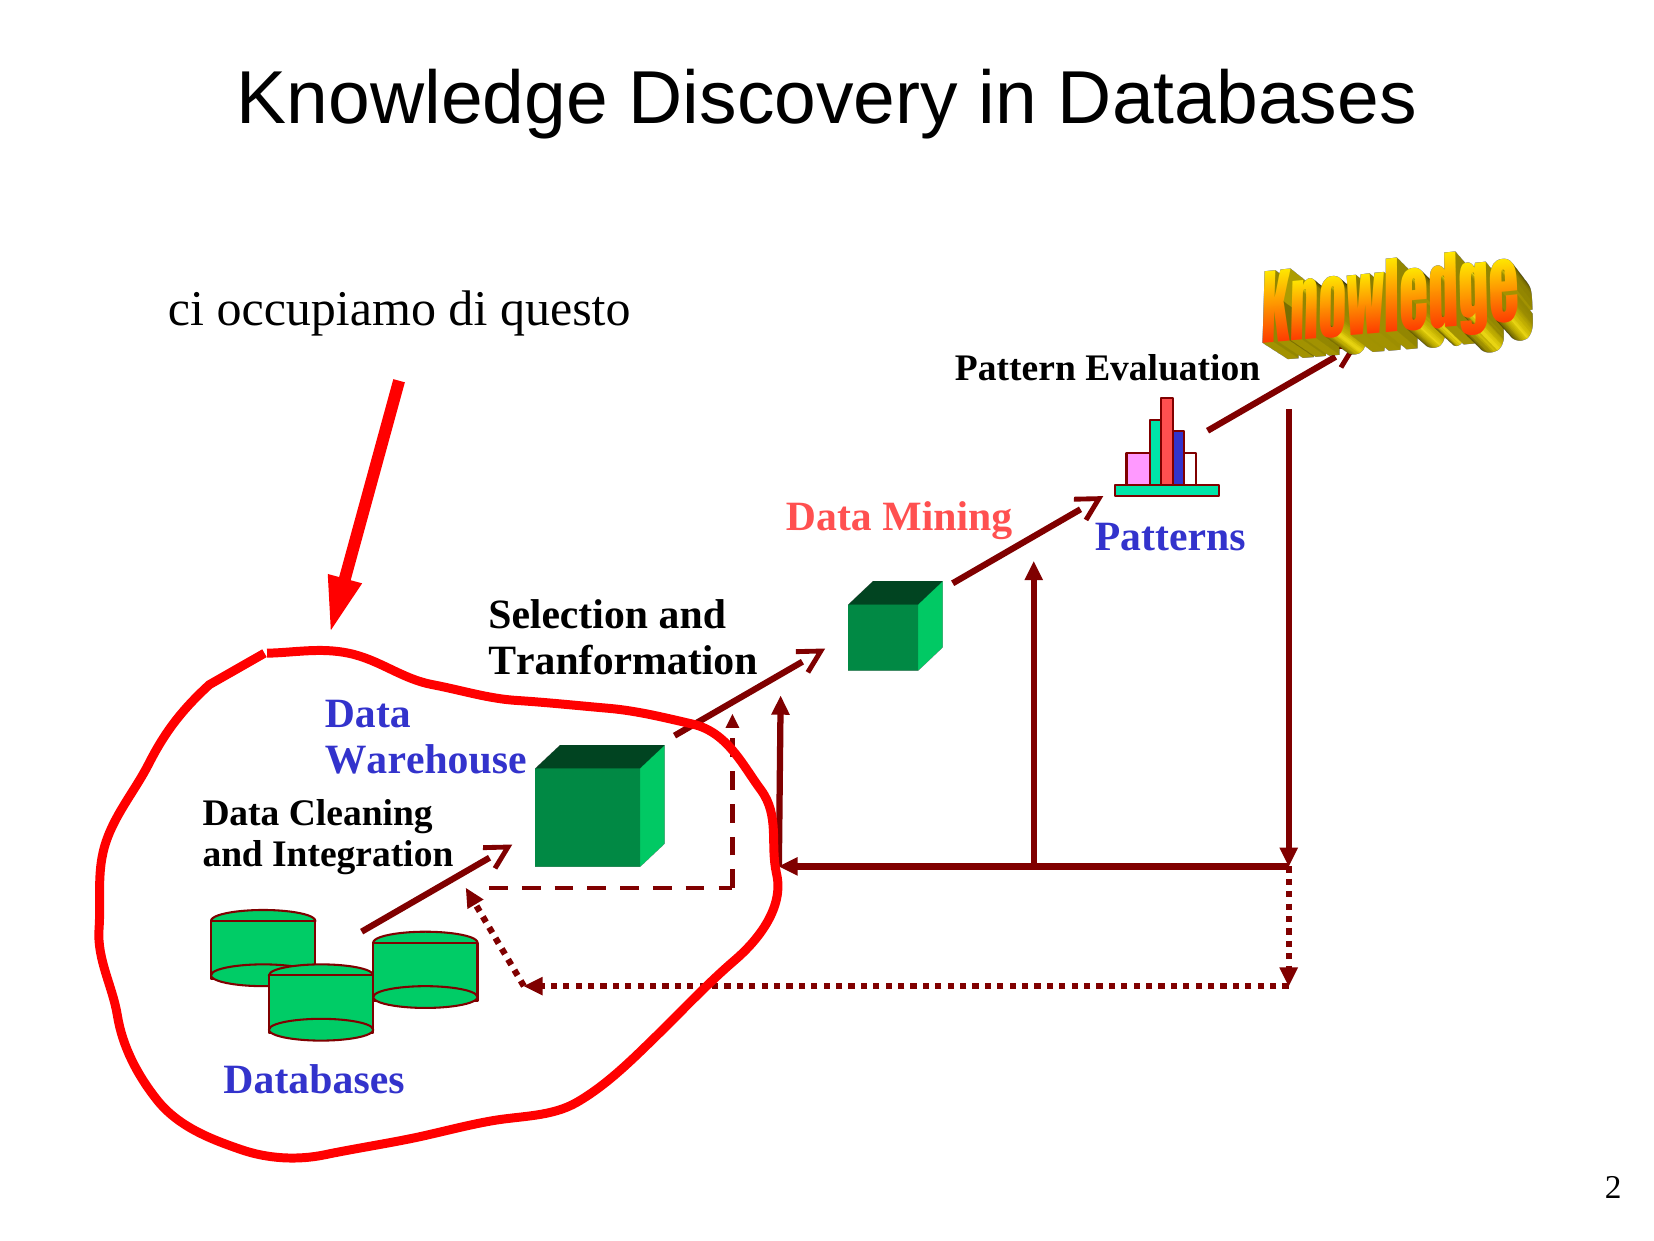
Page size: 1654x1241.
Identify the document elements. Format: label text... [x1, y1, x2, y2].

text_box Databases [208, 1048, 429, 1127]
text_box [211, 909, 478, 1041]
title Knowledge Discovery in Databases [37, 30, 1617, 166]
text_box Patterns [1080, 505, 1301, 584]
text_box Selection and Tranformation [473, 583, 779, 663]
text_box Data Warehouse [395, 665, 553, 698]
text_box Pattern Evaluation [940, 338, 1318, 412]
text_box Data Cleaning and Integration [187, 784, 441, 869]
text_box [1114, 485, 1220, 497]
text_box [0, 223, 1654, 293]
text_box [1126, 412, 1197, 485]
text_box Data Mining [771, 485, 1063, 542]
text_box ci occupiamo di questo [168, 293, 639, 351]
text_box Data Warehouse [299, 665, 553, 807]
